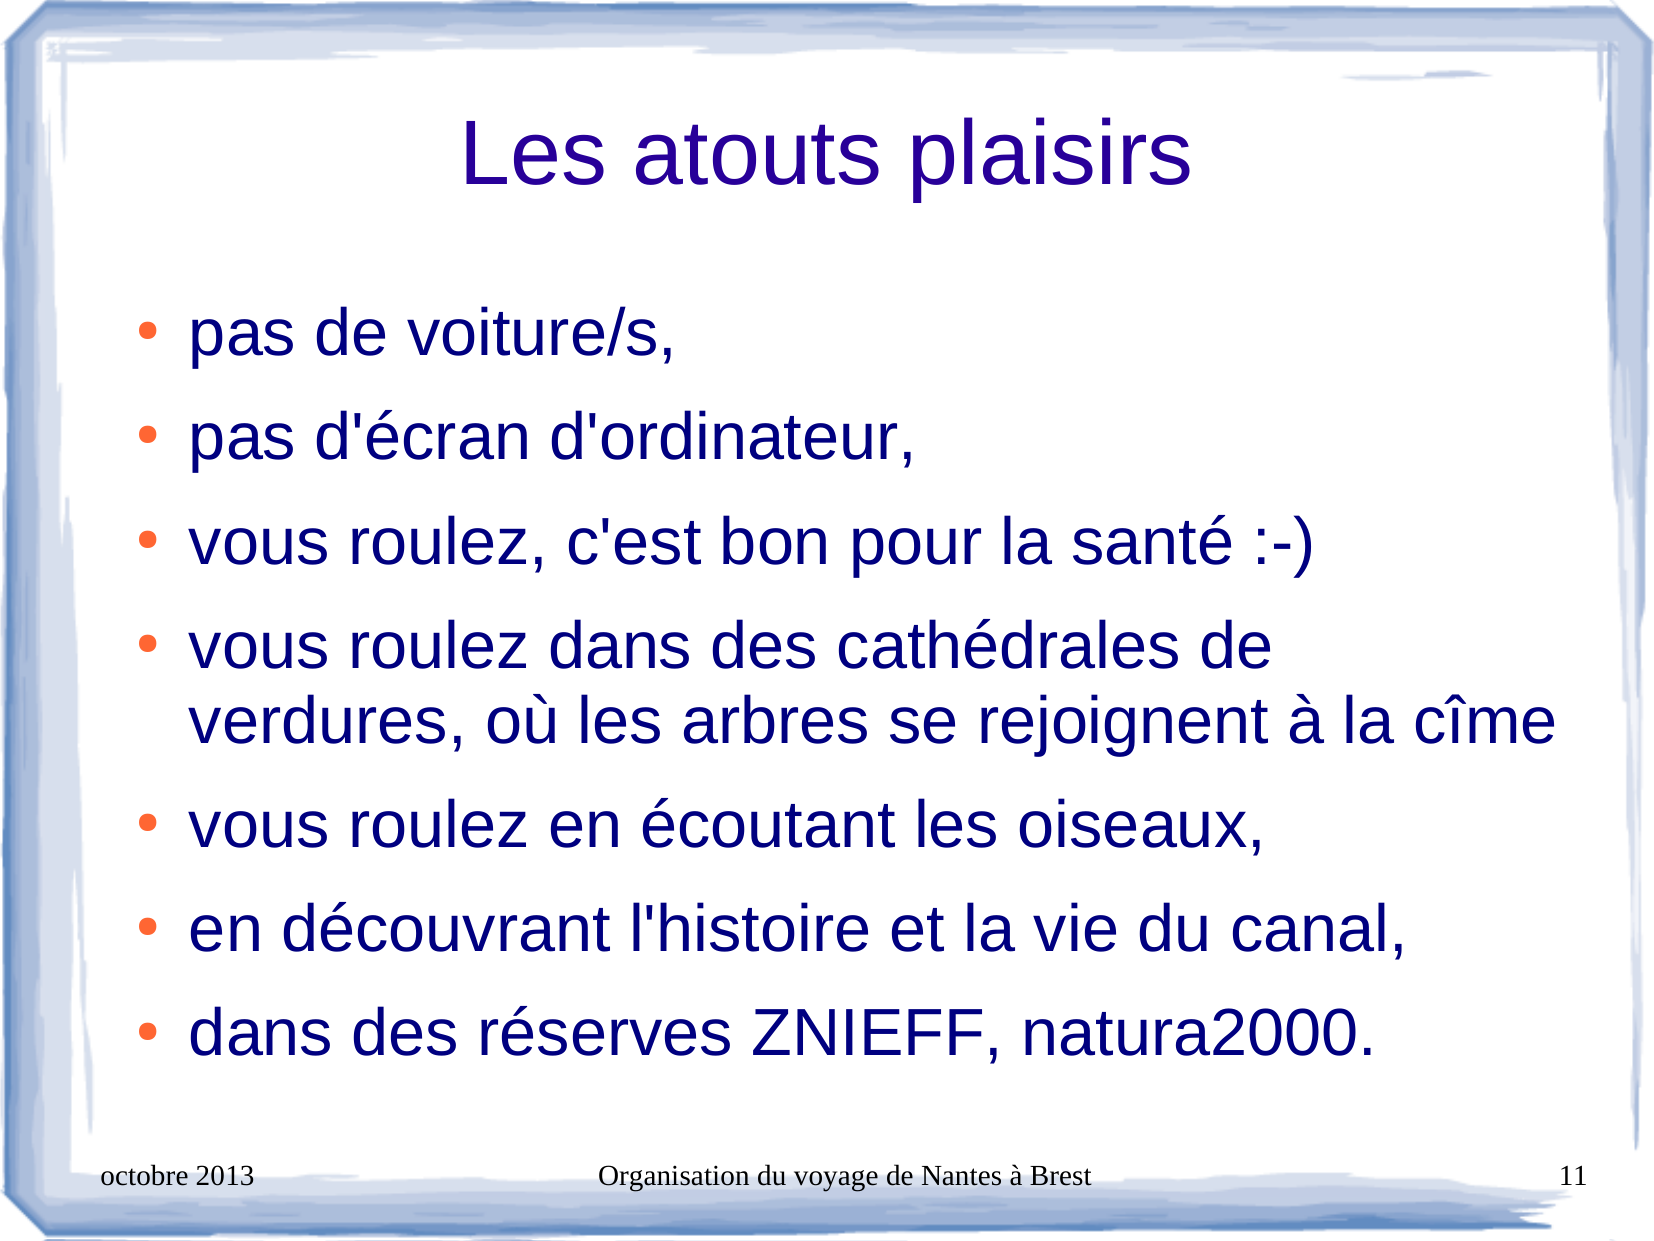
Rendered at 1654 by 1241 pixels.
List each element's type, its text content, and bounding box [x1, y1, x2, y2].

list pas de voiture/s, pas d'écran d'ordinateur, vous roulez, c'est bon pour la santé :-) vous roulez dans des cathédrales de verdures, où les arbres se rejoignent à la cîme vous roulez en écoutant les oiseaux, en découvrant l'histoire et la vie du canal, dans des réserves ZNIEFF, natura2000. [118, 295, 1571, 1071]
picture [0, 0, 1654, 1241]
title Les atouts plaisirs [82, 49, 1571, 257]
